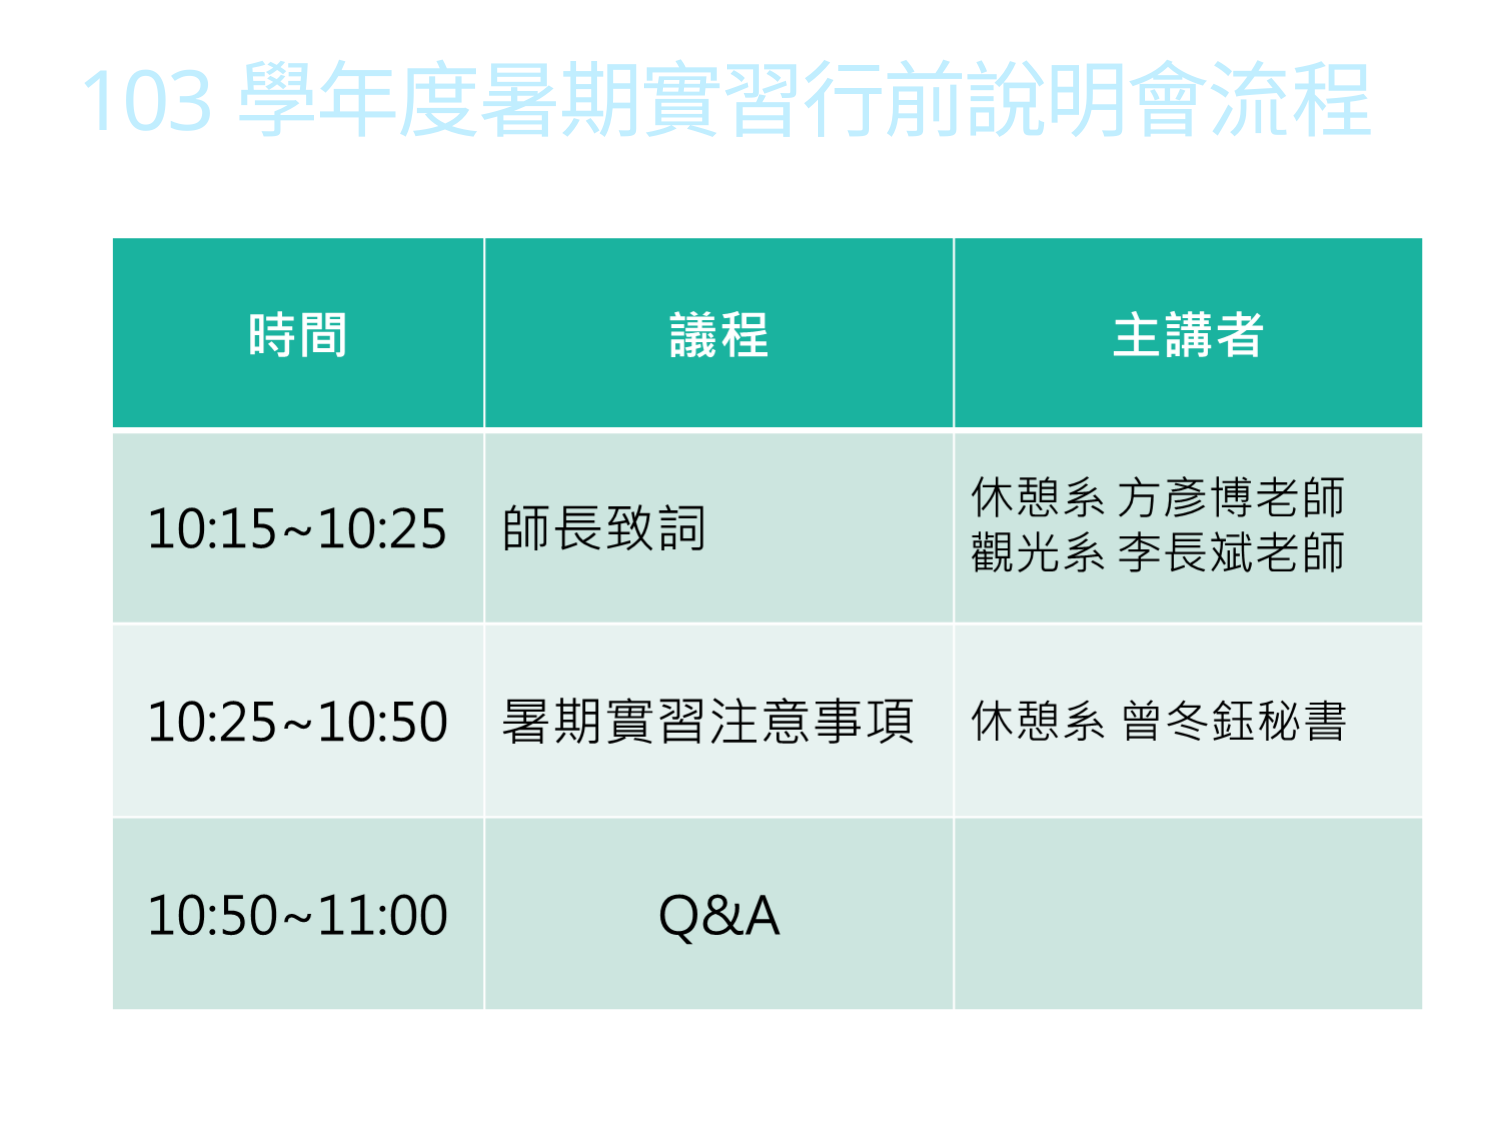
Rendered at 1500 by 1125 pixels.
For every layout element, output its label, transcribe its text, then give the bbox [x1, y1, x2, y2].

title 103學年度暑期實習行前說明會流程 [125, 96, 1408, 202]
picture [111, 237, 1424, 1011]
